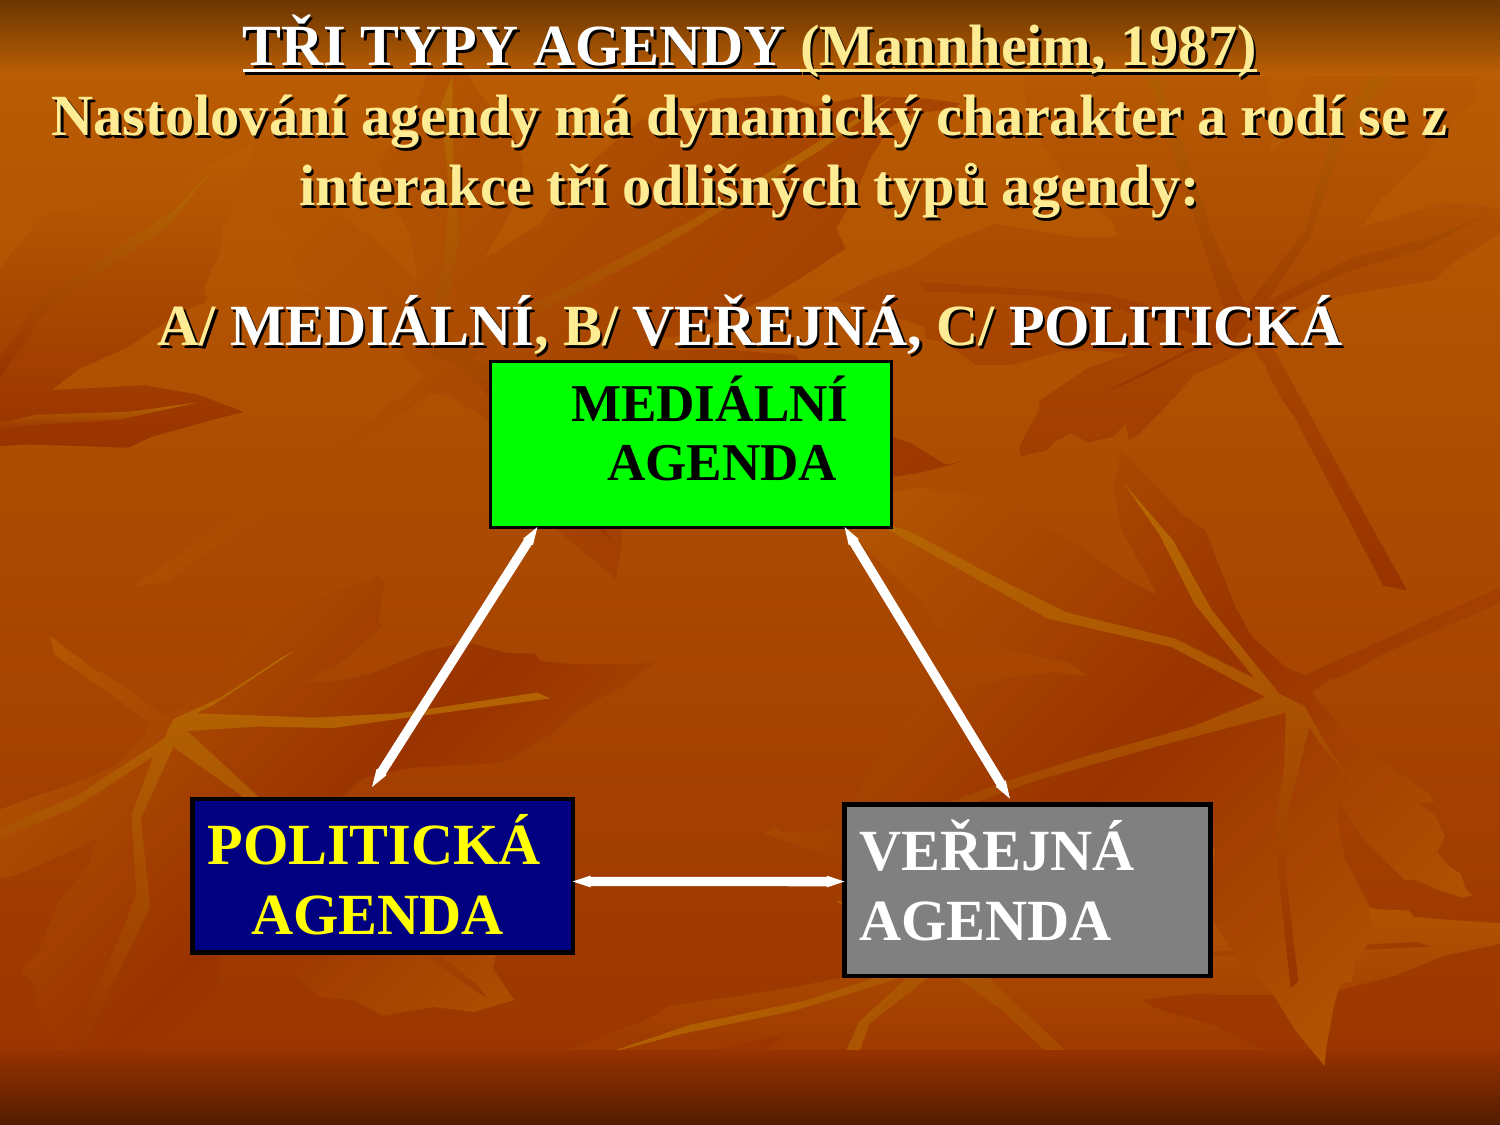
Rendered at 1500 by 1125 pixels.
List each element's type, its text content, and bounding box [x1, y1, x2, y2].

text_box VEŘEJNÁ AGENDA [845, 804, 1211, 976]
list MEDIÁLNÍ AGENDA [490, 361, 892, 528]
text_box POLITICKÁ AGENDA [193, 799, 573, 952]
title TŘI TYPY AGENDY (Mannheim, 1987) Nastolování agendy má dynamický charakter a rodí se z interakce tří odlišných typů agendy: A/ MEDIÁLNÍ, B/ VEŘEJNÁ, C/ POLITICKÁ [0, 0, 1500, 351]
